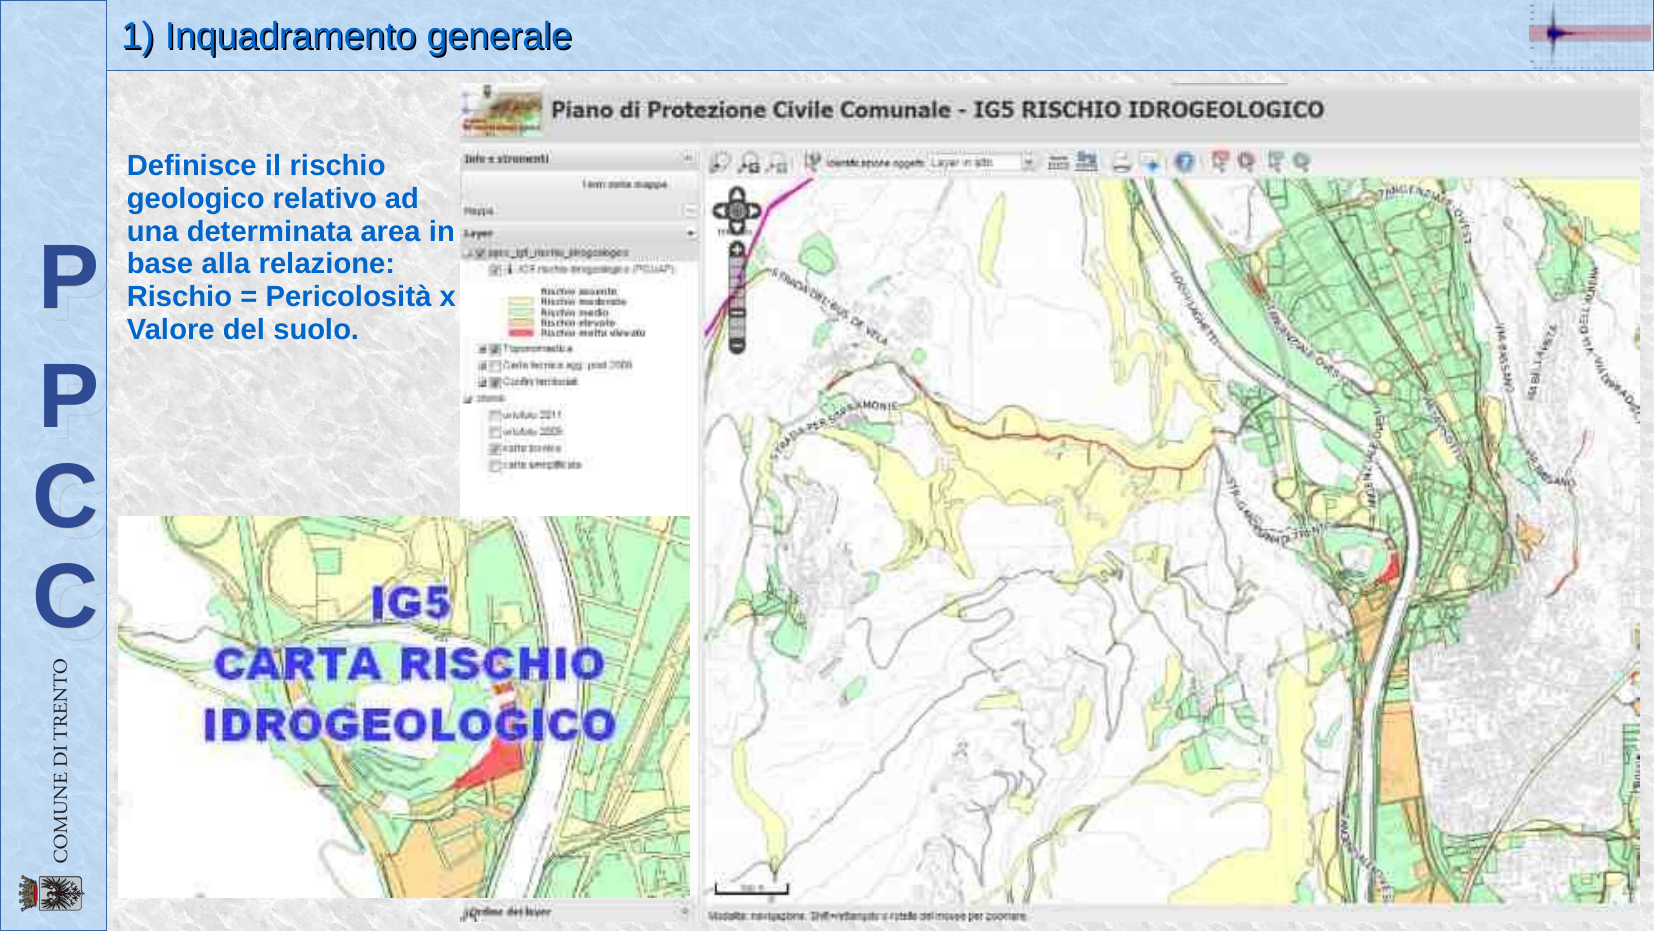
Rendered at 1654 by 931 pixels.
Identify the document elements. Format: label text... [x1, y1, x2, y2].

text_box 1) Inquadramento generale [106, 0, 1529, 71]
text_box Definisce il rischio geologico relativo ad una determinata area in base alla relazione: Rischio = Pericolosità x Valore del suolo. [112, 141, 460, 497]
picture [107, 0, 1654, 931]
picture [19, 660, 85, 912]
